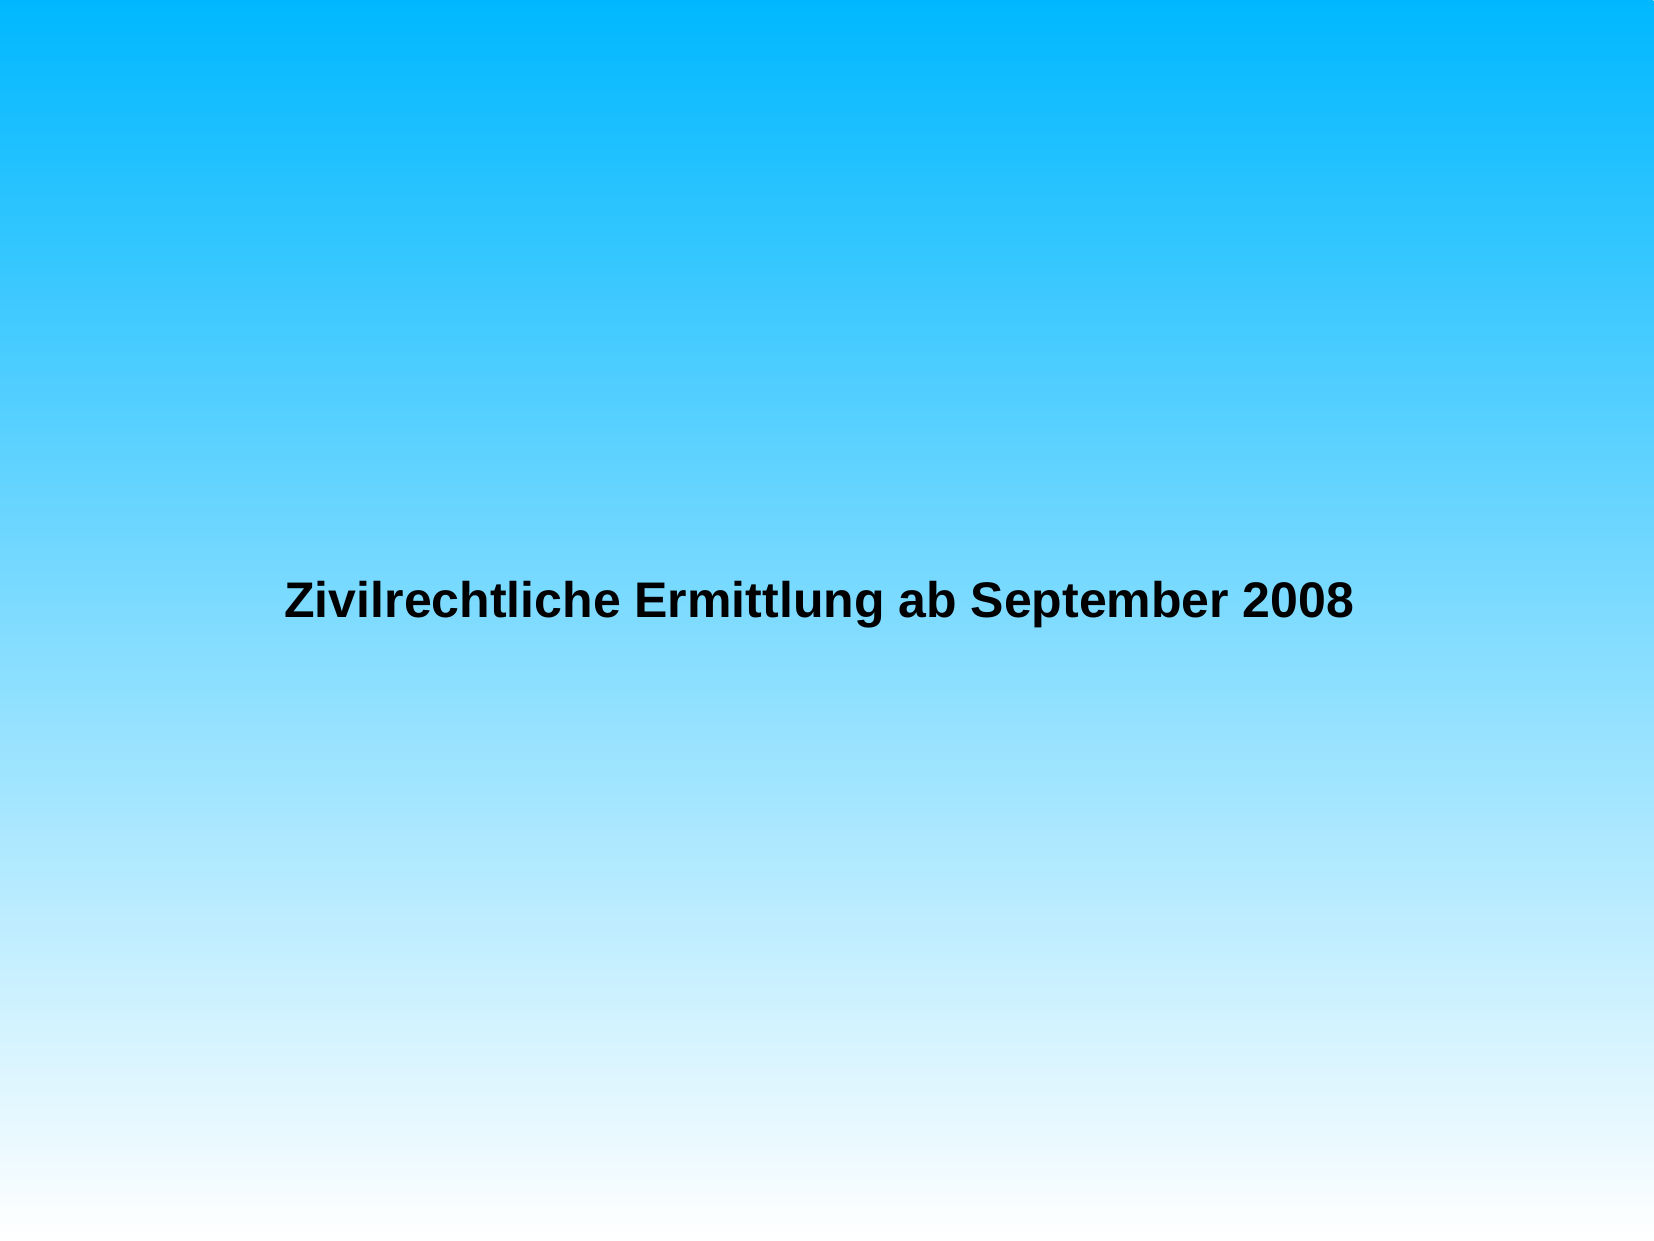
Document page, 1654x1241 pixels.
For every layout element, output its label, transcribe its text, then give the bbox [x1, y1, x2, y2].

text_box Zivilrechtliche Ermittlung ab September 2008 [269, 584, 1384, 657]
